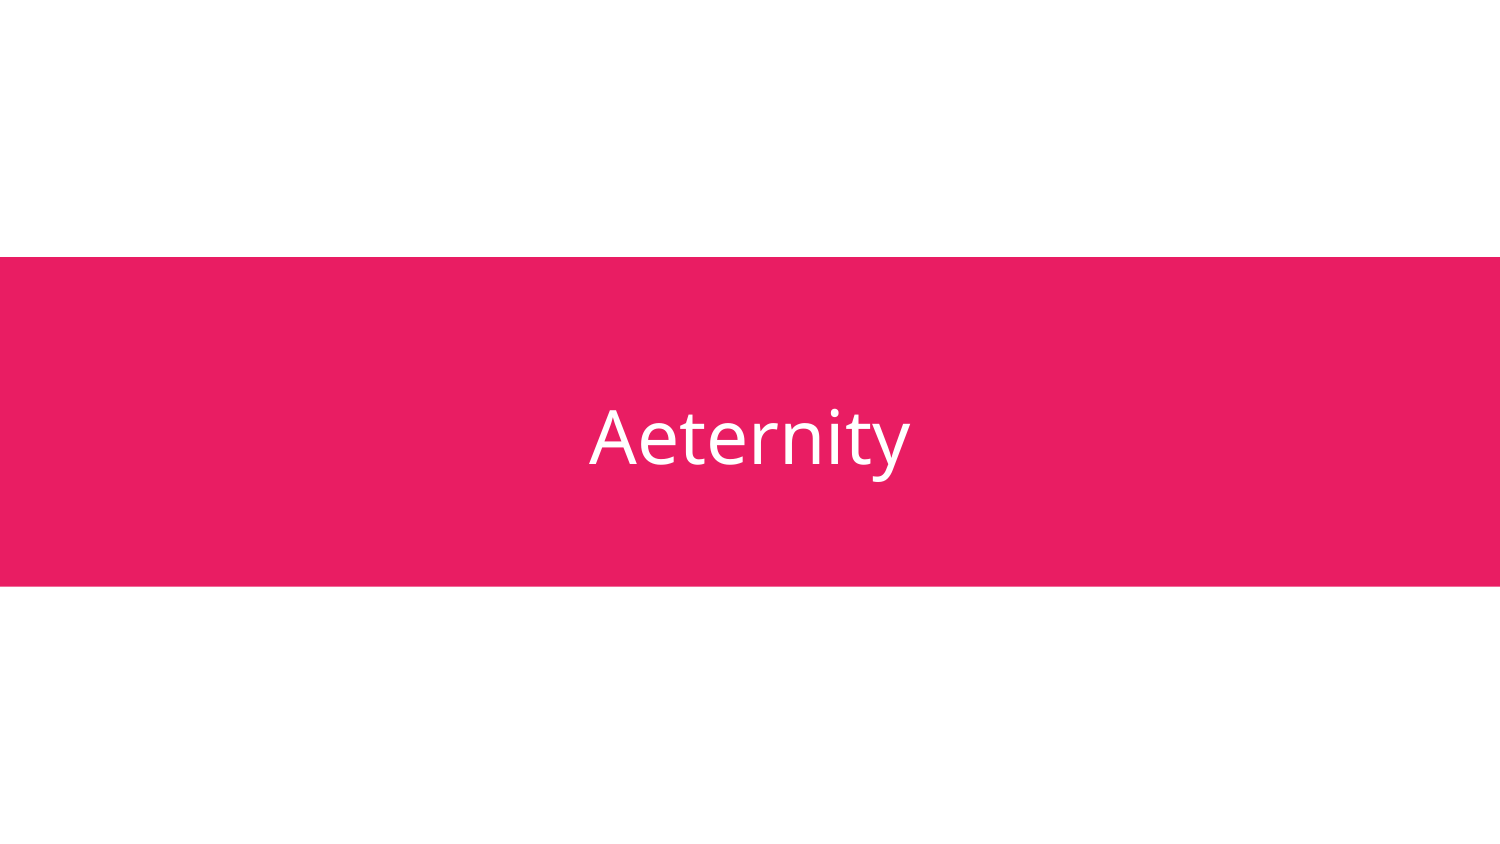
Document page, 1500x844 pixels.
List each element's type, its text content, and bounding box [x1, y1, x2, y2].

title Aeternity [70, 309, 1430, 559]
